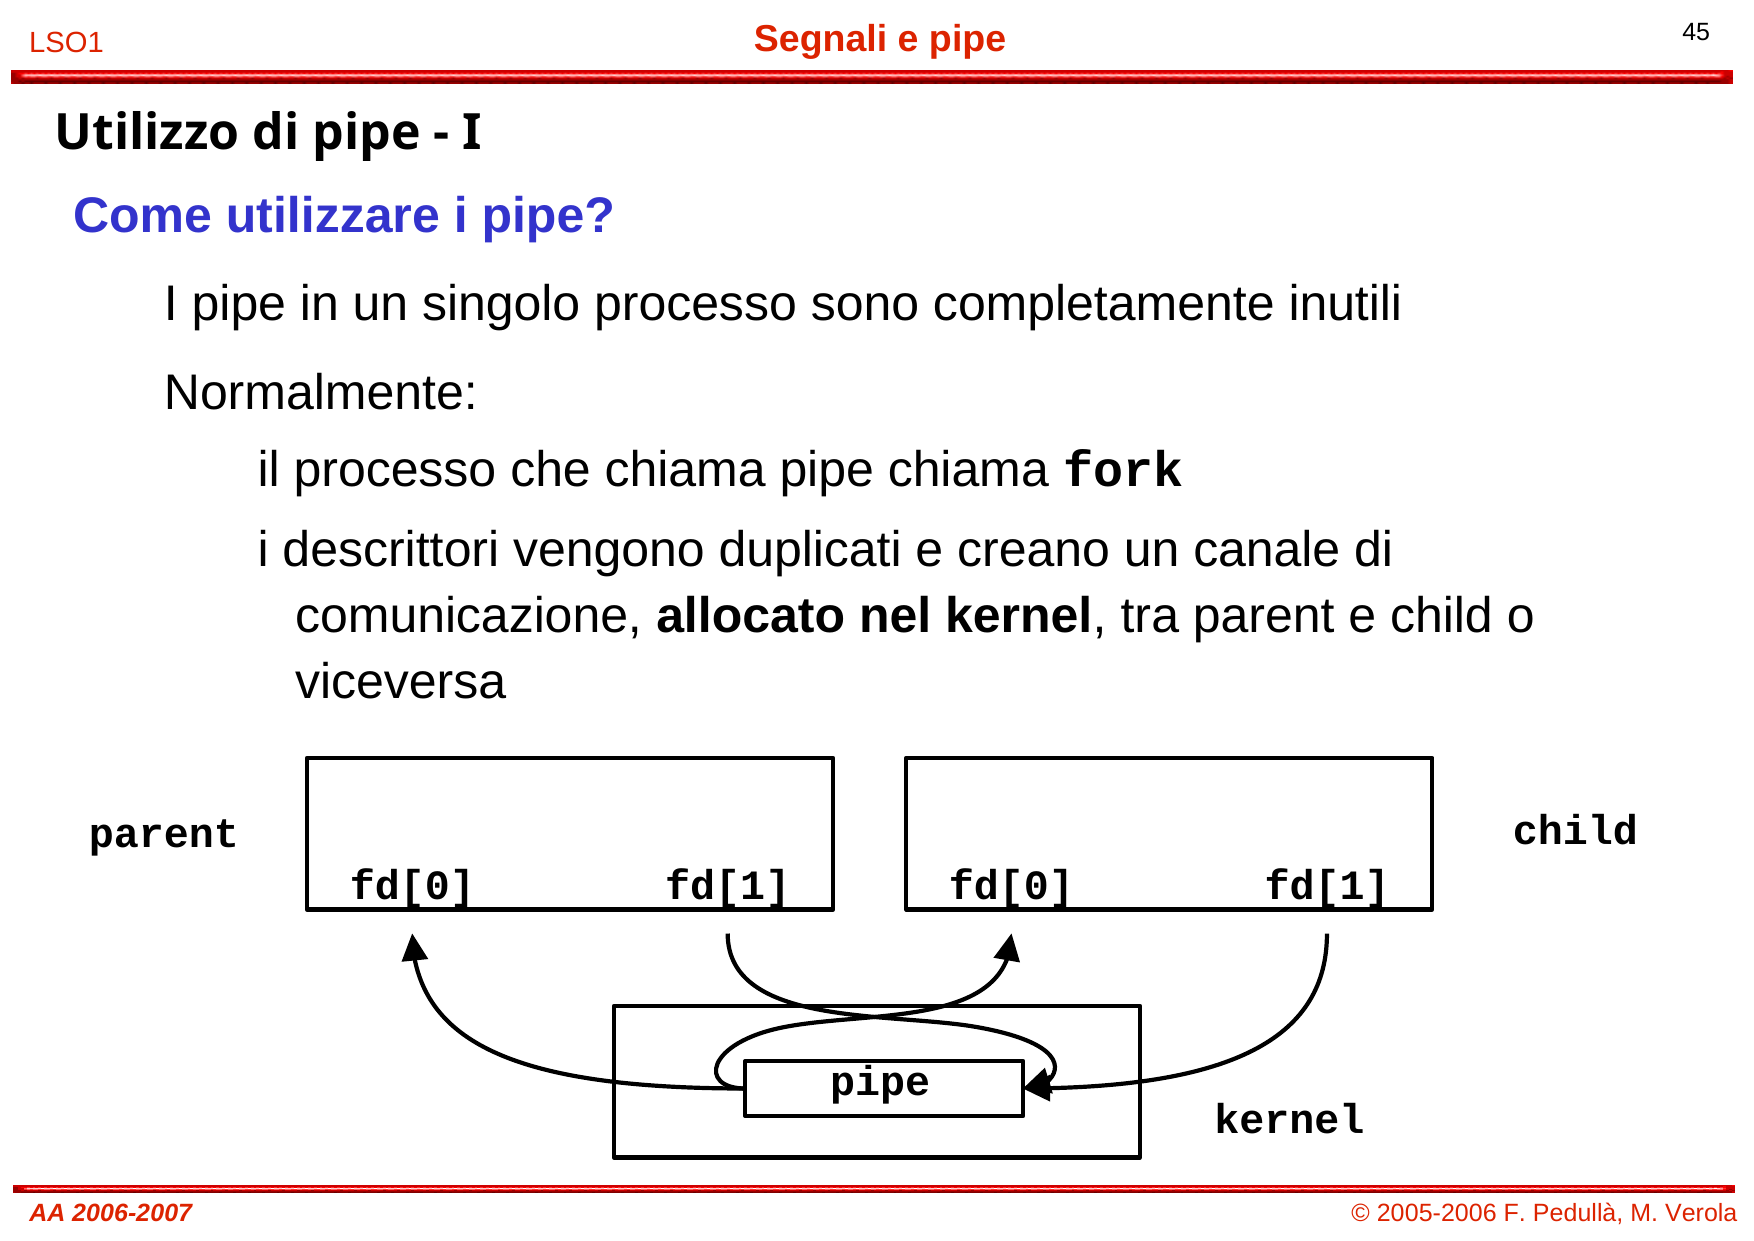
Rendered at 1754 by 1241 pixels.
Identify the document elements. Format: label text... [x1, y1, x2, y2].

text_box kernel [1177, 1085, 1401, 1168]
text_box parent [52, 799, 276, 882]
picture [11, 70, 1733, 84]
text_box fd[0] [316, 851, 508, 934]
text_box pipe [800, 1047, 960, 1130]
picture [13, 1185, 1735, 1193]
text_box fd[1] [1231, 851, 1423, 934]
list Come utilizzare i pipe? I pipe in un singolo processo sono completamente inutili Normalmente: il processo che chiama pipe chiama fork i descrittori vengono duplicati e creano un canale di comunicazione, allocato nel kernel, tra parent e child o viceversa [55, 179, 1725, 736]
text_box fd[0] [916, 851, 1107, 934]
title Utilizzo di pipe - I [40, 84, 1714, 180]
text_box child [1479, 796, 1671, 879]
text_box fd[1] [632, 851, 824, 934]
